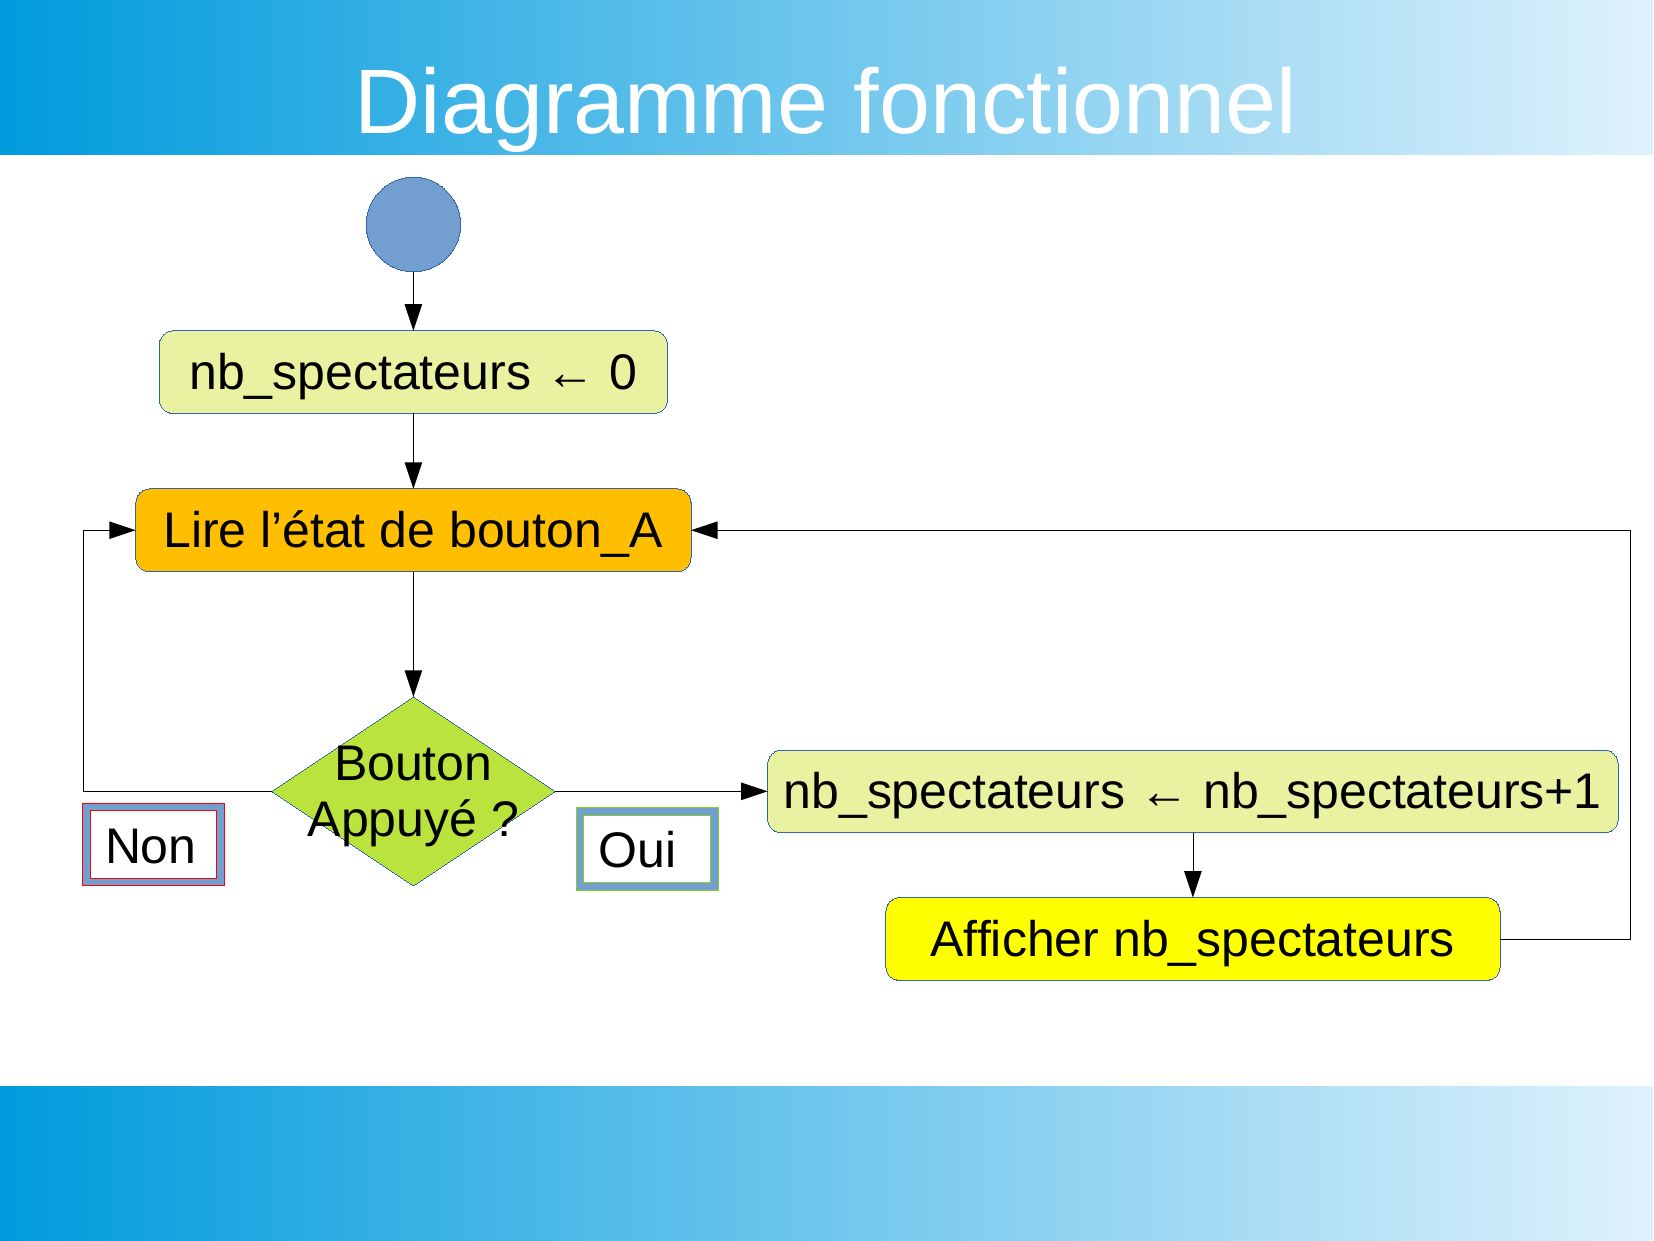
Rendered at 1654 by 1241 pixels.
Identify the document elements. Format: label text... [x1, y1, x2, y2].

text_box nb_spectateurs ← 0 [159, 330, 668, 414]
text_box Lire l’état de bouton_A [135, 488, 692, 572]
text_box Afficher nb_spectateurs [885, 897, 1501, 981]
text_box Oui [576, 807, 719, 891]
title Diagramme fonctionnel [82, 49, 1571, 155]
text_box [366, 177, 461, 272]
text_box Bouton Appuyé ? [272, 697, 555, 886]
text_box Non [82, 803, 225, 886]
text_box nb_spectateurs ← nb_spectateurs+1 [767, 750, 1619, 833]
